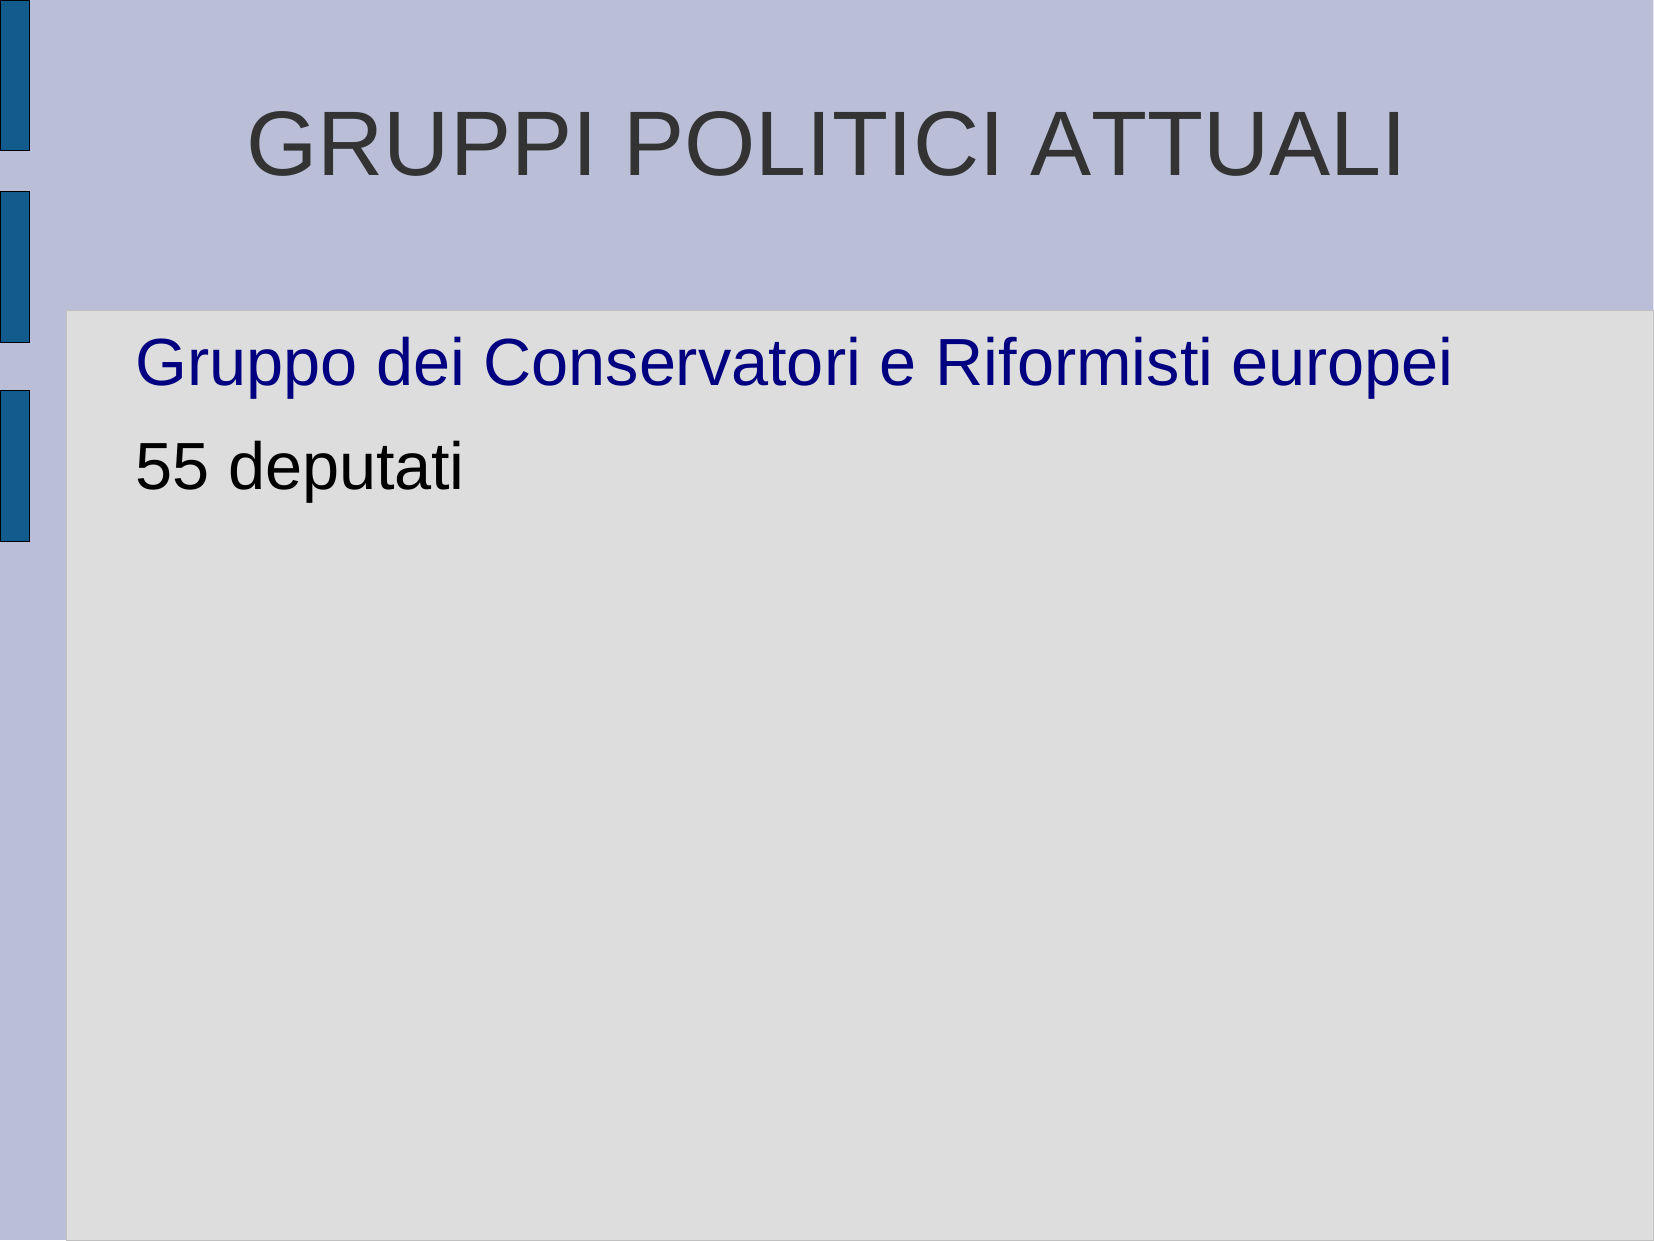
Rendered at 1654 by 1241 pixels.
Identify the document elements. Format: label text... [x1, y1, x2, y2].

title GRUPPI POLITICI ATTUALI [121, 91, 1534, 299]
list Gruppo dei Conservatori e Riformisti europei 55 deputati [118, 324, 1531, 1130]
